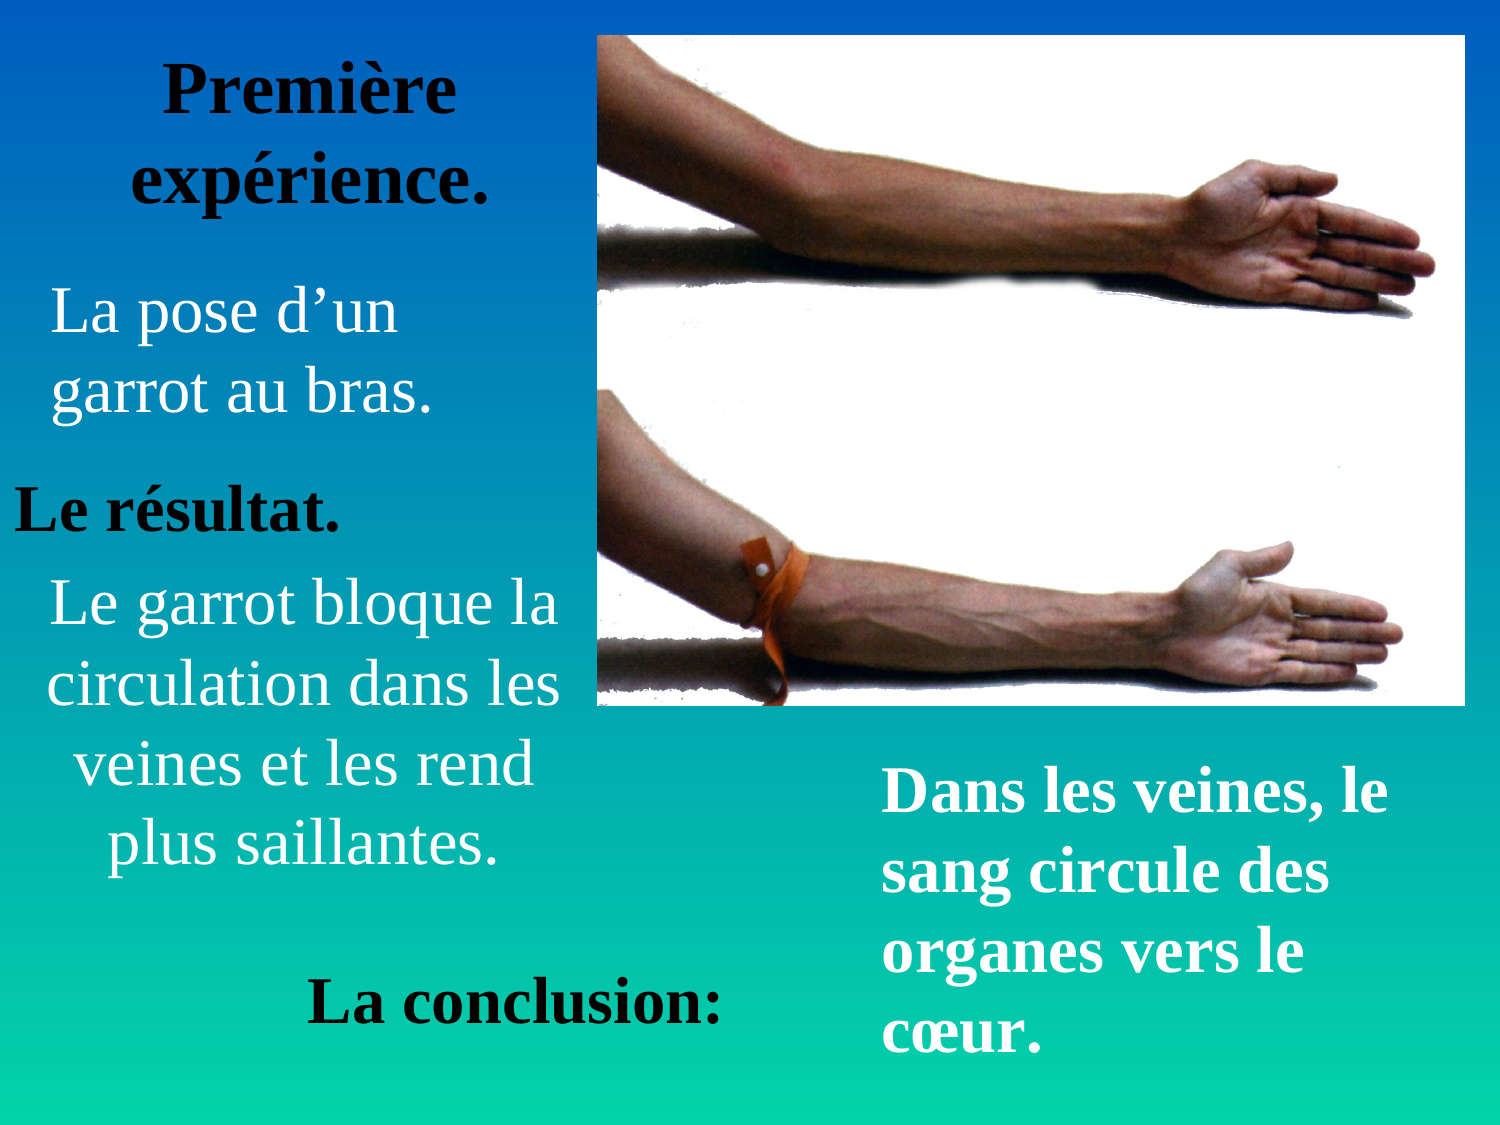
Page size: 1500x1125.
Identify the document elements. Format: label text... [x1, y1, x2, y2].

text_box La conclusion: [292, 949, 821, 1045]
text_box Première expérience. [46, 31, 575, 227]
picture [563, 35, 1500, 707]
text_box Le garrot bloque la circulation dans les veines et les rend plus saillantes. [0, 550, 610, 887]
text_box La pose d’un garrot au bras. [35, 257, 563, 434]
text_box Dans les veines, le sang circule des organes vers le cœur. [867, 738, 1465, 1074]
text_box Le résultat. [0, 456, 469, 553]
